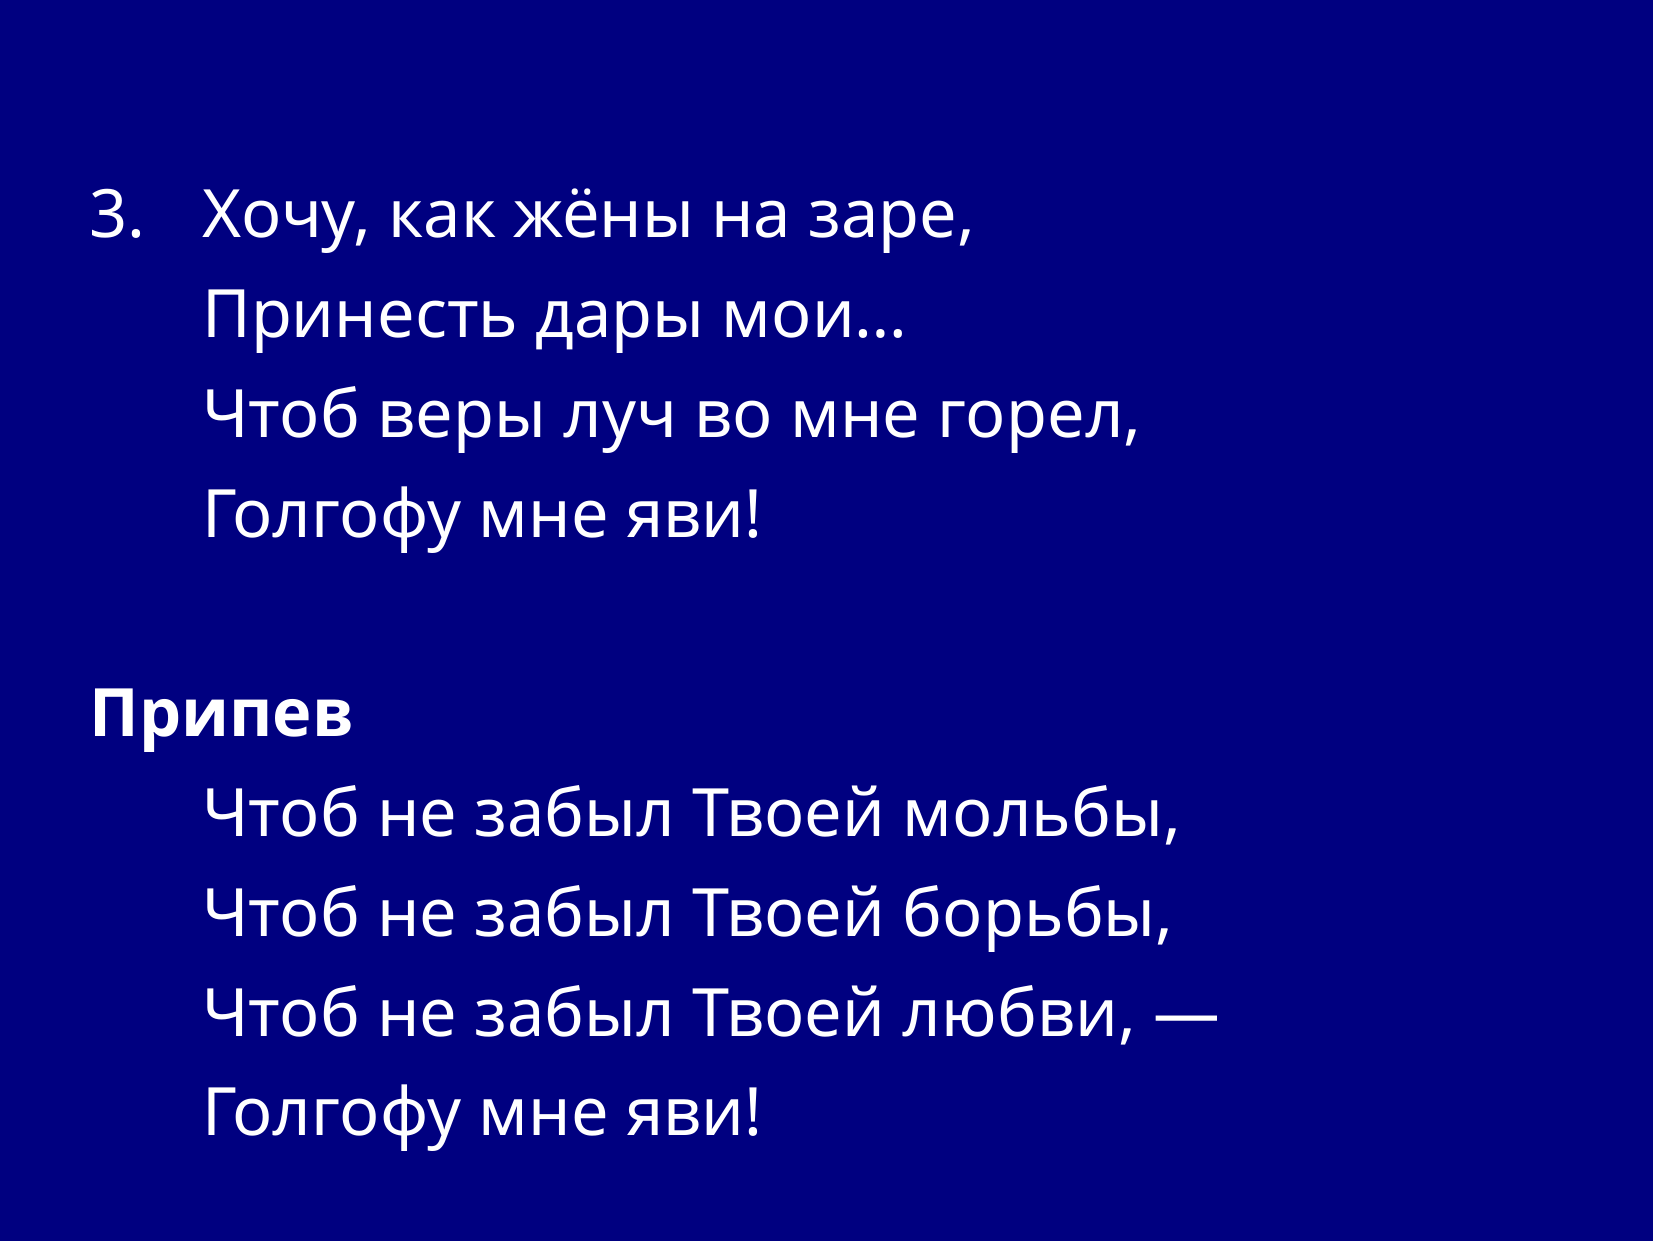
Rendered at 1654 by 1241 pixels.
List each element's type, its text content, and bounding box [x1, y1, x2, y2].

text_box 3. Хочу, как жёны на заре, Принесть дары мои… Чтоб веры луч во мне горел, Голгофу мне яви! Припев Чтоб не забыл Твоей мольбы, Чтоб не забыл Твоей борьбы, Чтоб не забыл Твоей любви, — Голгофу мне яви! [75, 150, 1576, 1163]
